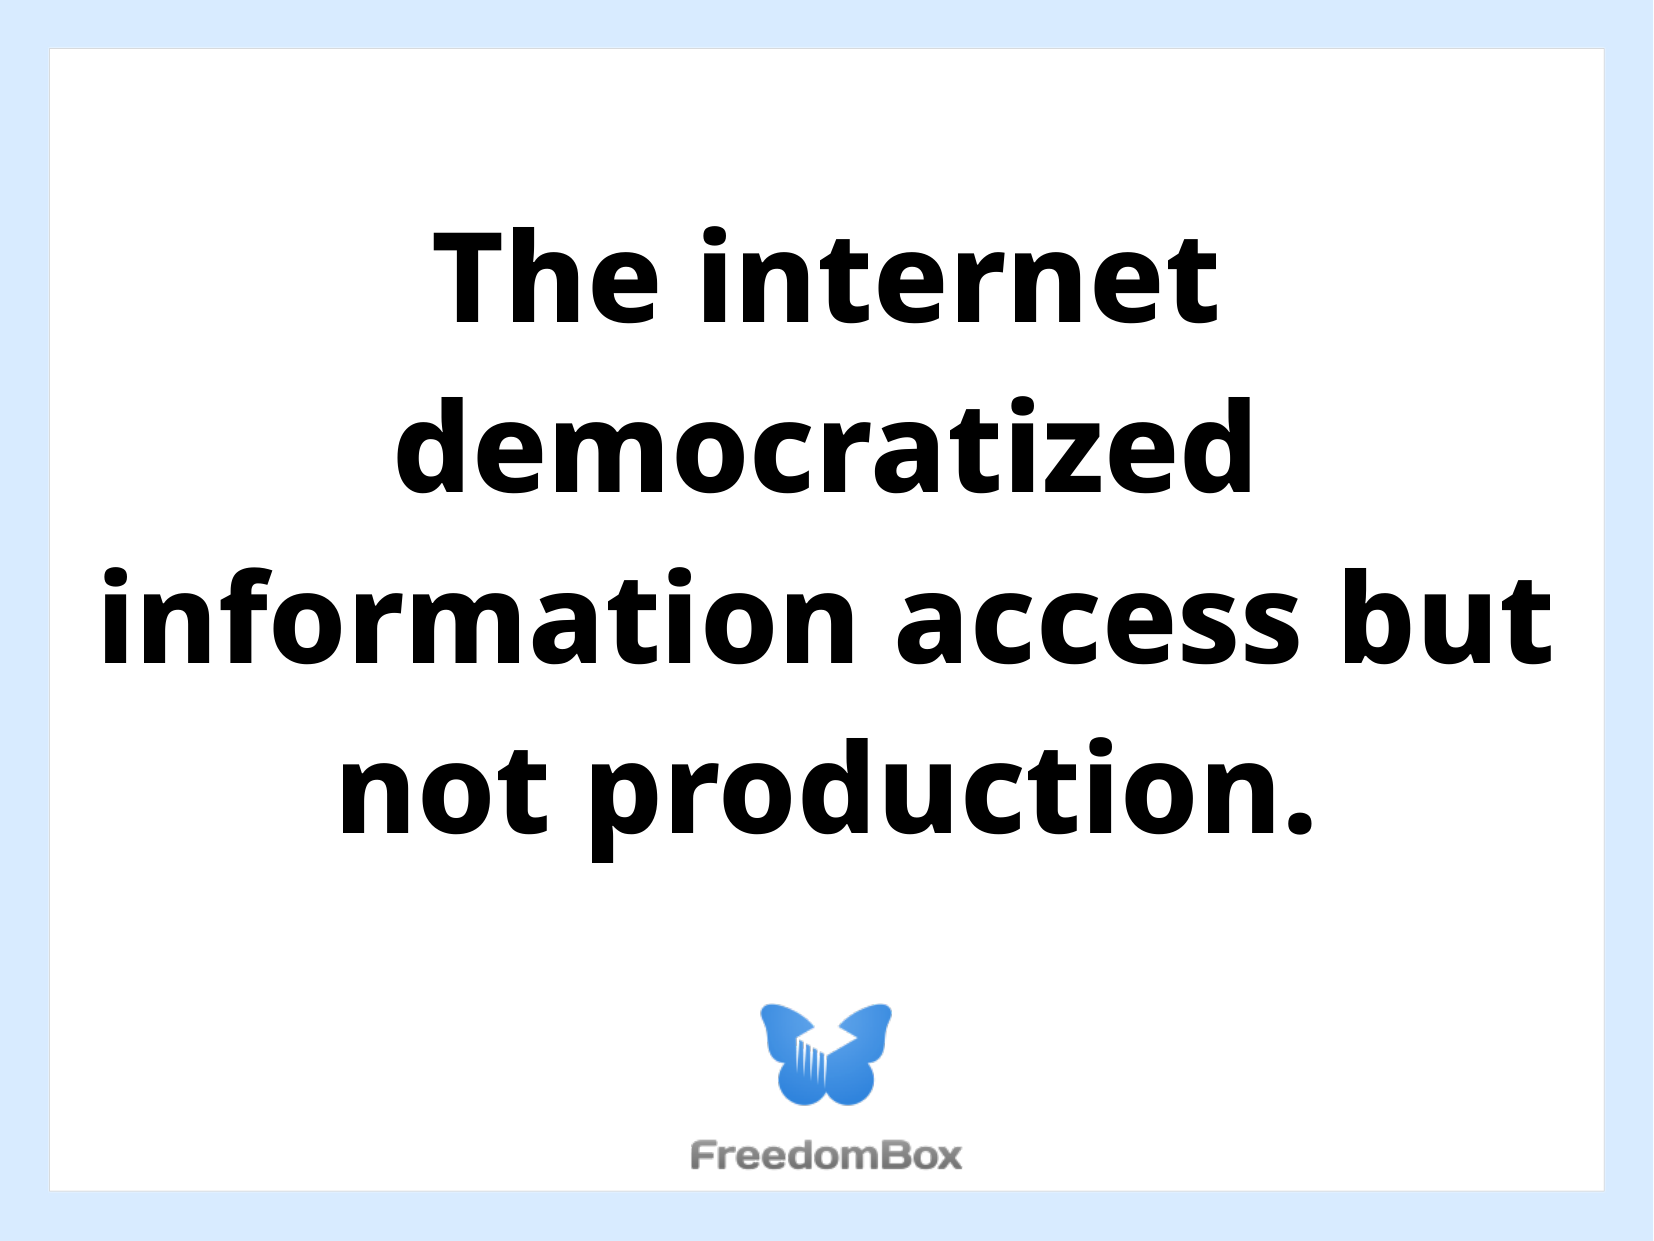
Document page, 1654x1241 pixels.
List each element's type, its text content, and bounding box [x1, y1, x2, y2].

subtitle The internet democratized information access but not production. [82, 49, 1571, 1010]
picture [0, 0, 1654, 1241]
